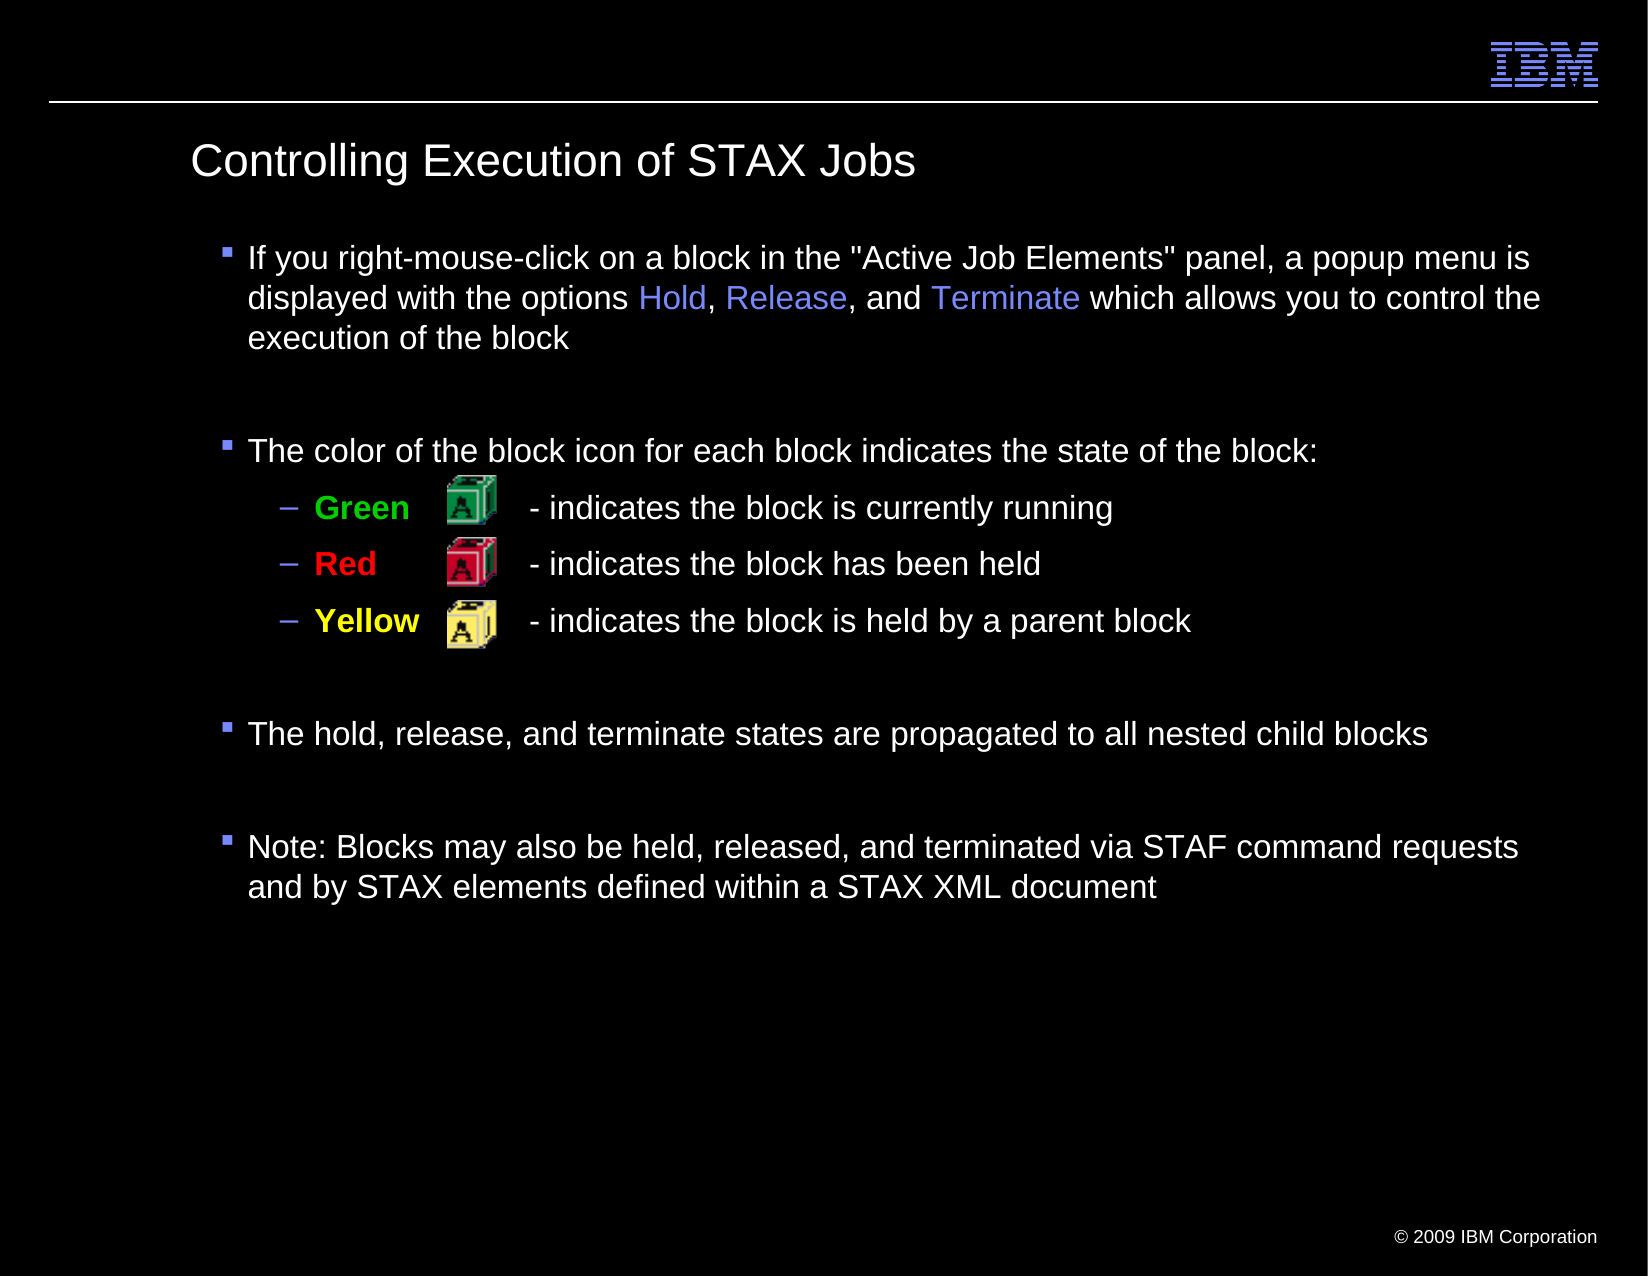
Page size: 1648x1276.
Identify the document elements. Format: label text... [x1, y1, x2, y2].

title Controlling Execution of STAX Jobs [173, 125, 1648, 219]
picture [447, 600, 499, 652]
picture [447, 475, 499, 527]
picture [447, 537, 499, 589]
picture [1491, 42, 1598, 87]
text_box If you right-mouse-click on a block in the "Active Job Elements" panel, a popup menu is displayed with the options Hold, Release, and Terminate which allows you to control the execution of the block The color of the block icon for each block indicates the state of the block: Green - indicates the block is currently running Red - indicates the block has been held Yellow - indicates the block is held by a parent block The hold, release, and terminate states are propagated to all nested child blocks Note: Blocks may also be held, released, and terminated via STAF command requests and by STAX elements defined within a STAX XML document [219, 236, 1570, 905]
